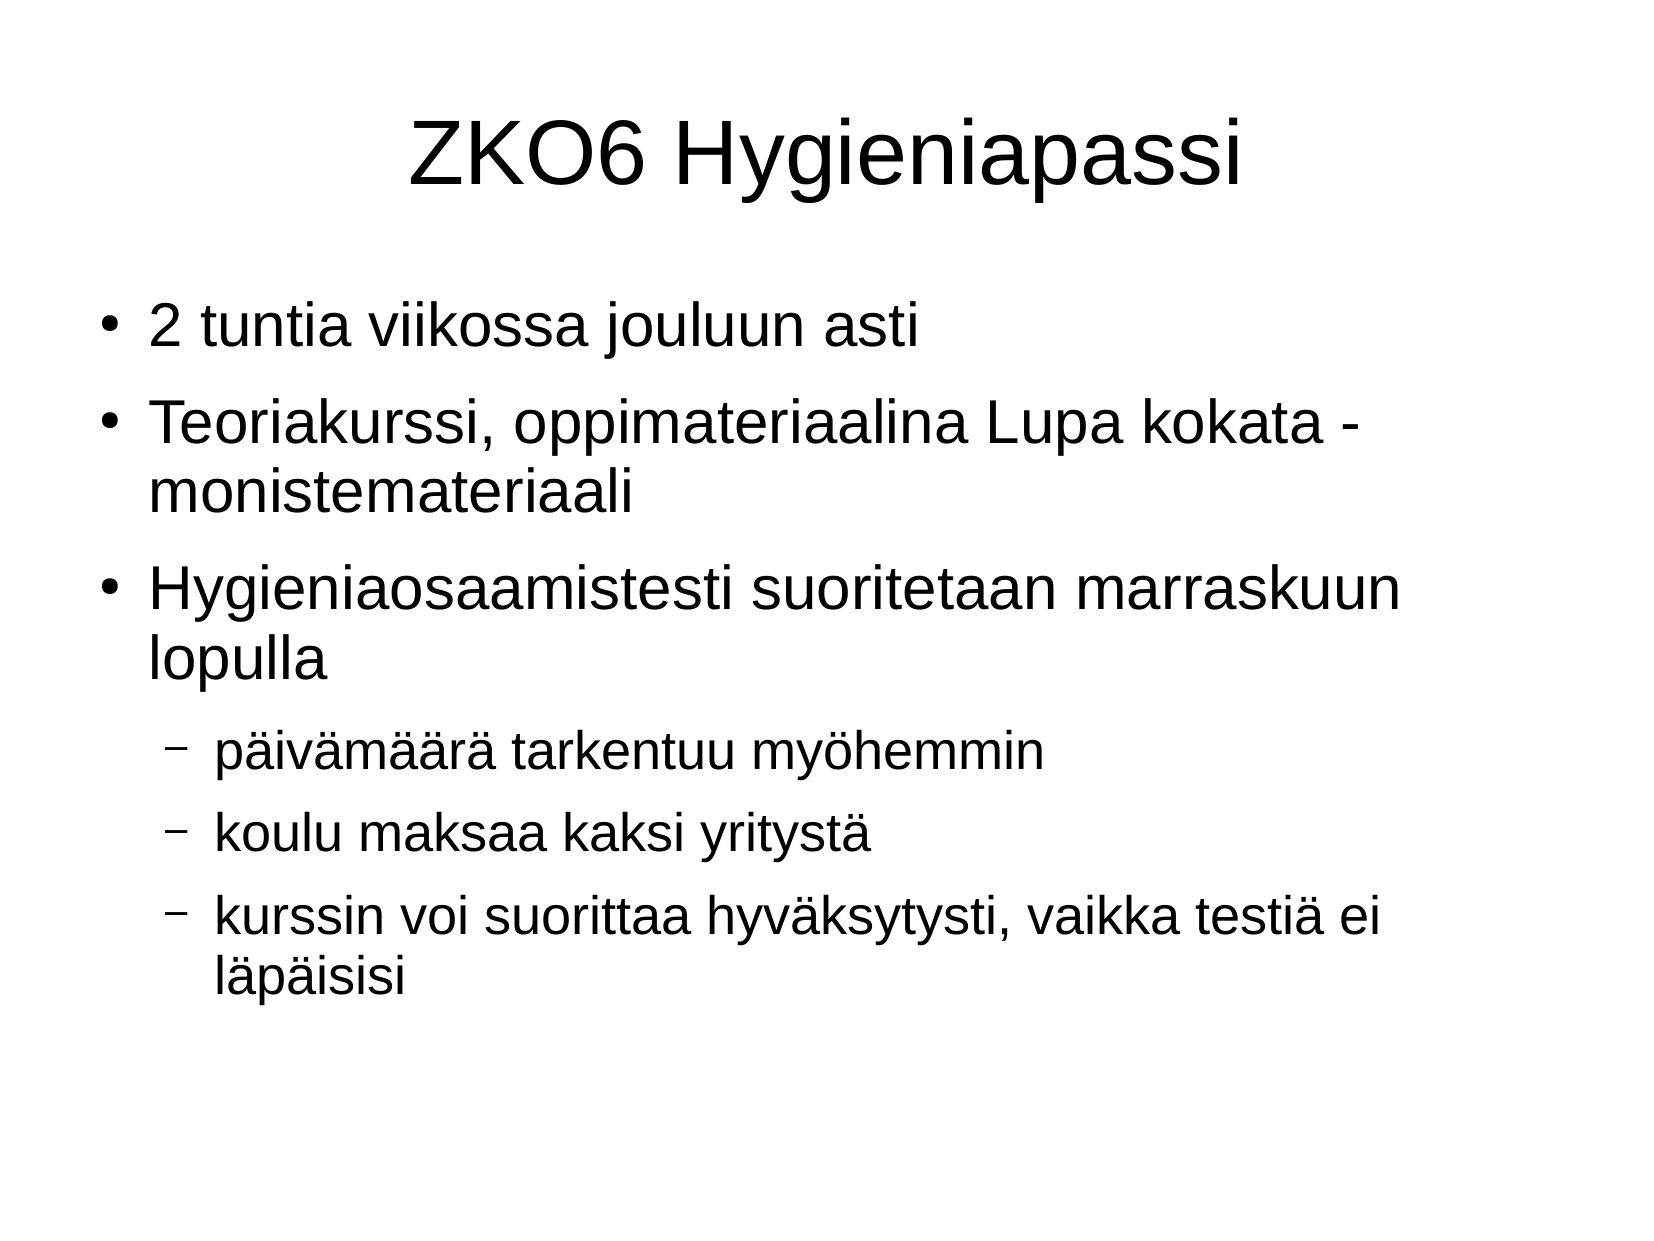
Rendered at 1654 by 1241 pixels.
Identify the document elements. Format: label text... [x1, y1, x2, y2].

list 2 tuntia viikossa jouluun asti Teoriakurssi, oppimateriaalina Lupa kokata -monistemateriaali Hygieniaosaamistesti suoritetaan marraskuun lopulla päivämäärä tarkentuu myöhemmin koulu maksaa kaksi yritystä kurssin voi suorittaa hyväksytysti, vaikka testiä ei läpäisisi [82, 290, 1571, 1010]
title ZKO6 Hygieniapassi [82, 49, 1571, 257]
